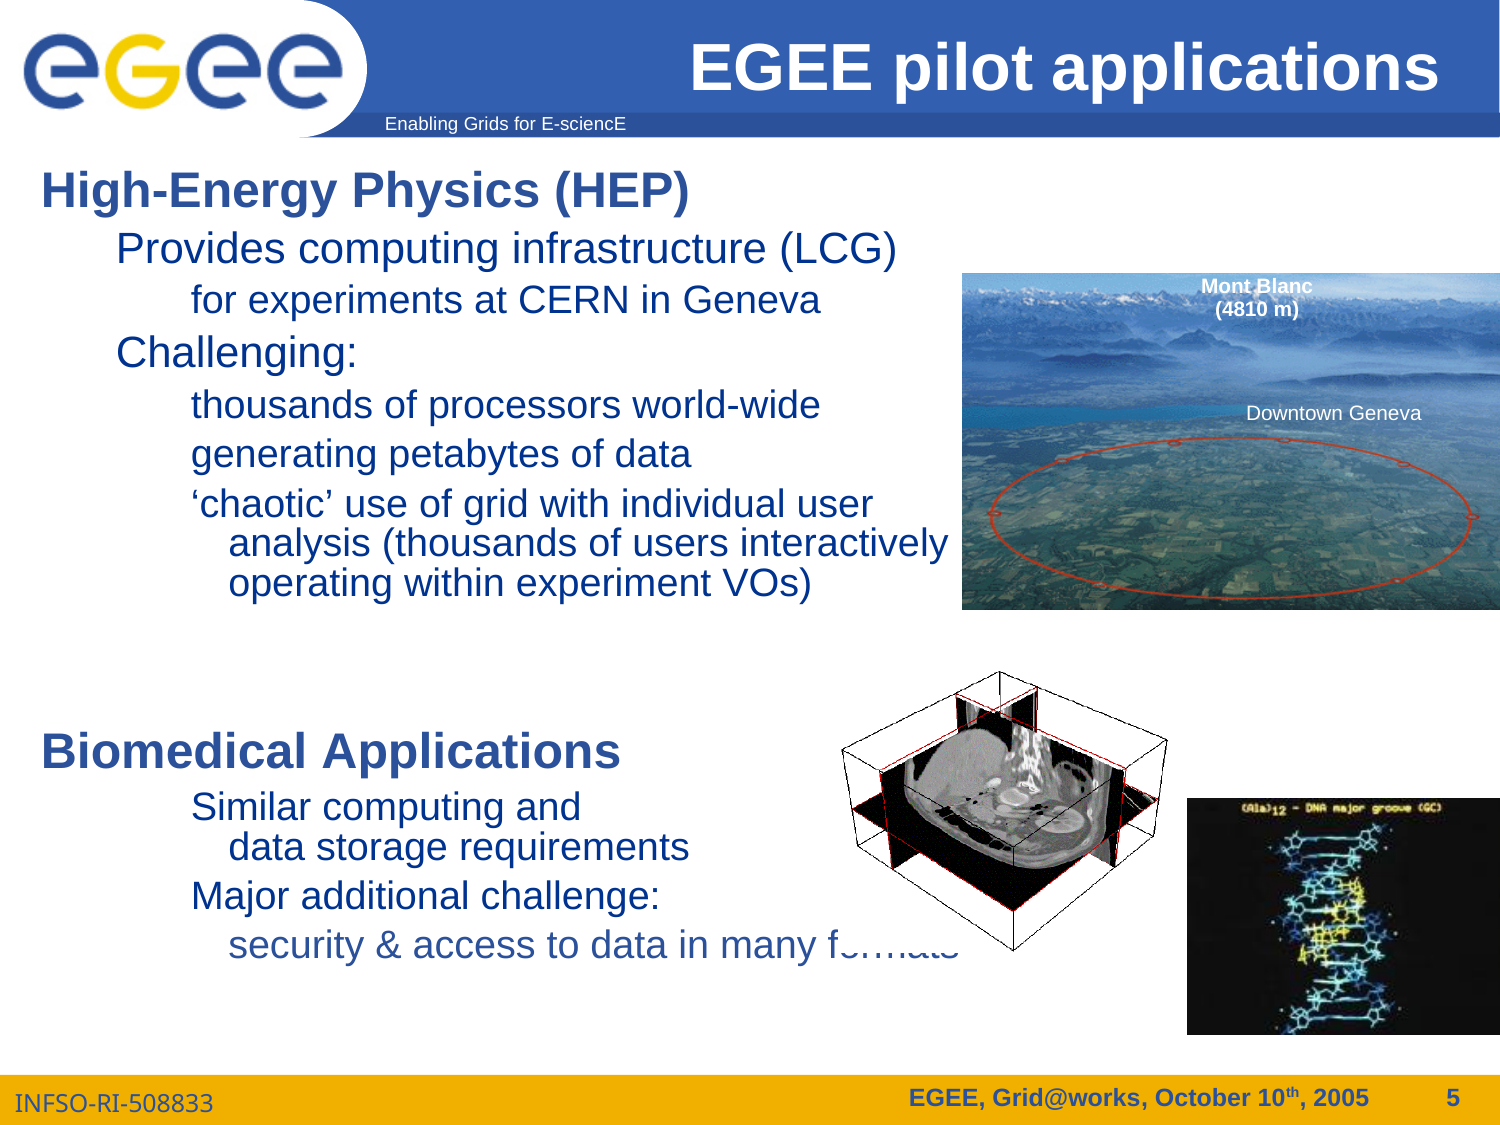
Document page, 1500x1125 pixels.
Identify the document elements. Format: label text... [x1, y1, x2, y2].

picture [962, 273, 1500, 610]
picture [838, 669, 1176, 953]
list High-Energy Physics (HEP) Provides computing infrastructure (LCG) for experiments at CERN in Geneva Challenging: thousands of processors world-wide generating petabytes of data ‘chaotic’ use of grid with individual user analysis (thousands of users interactively operating within experiment VOs) Biomedical Applications Similar computing and data storage requirements Major additional challenge: security & access to data in many formats [25, 159, 1436, 1071]
title EGEE pilot applications [369, 10, 1475, 124]
text_box Mont Blanc (4810 m) [1186, 267, 1328, 330]
picture [18, 30, 349, 112]
picture [1187, 798, 1500, 1035]
text_box Downtown Geneva [1231, 394, 1437, 434]
